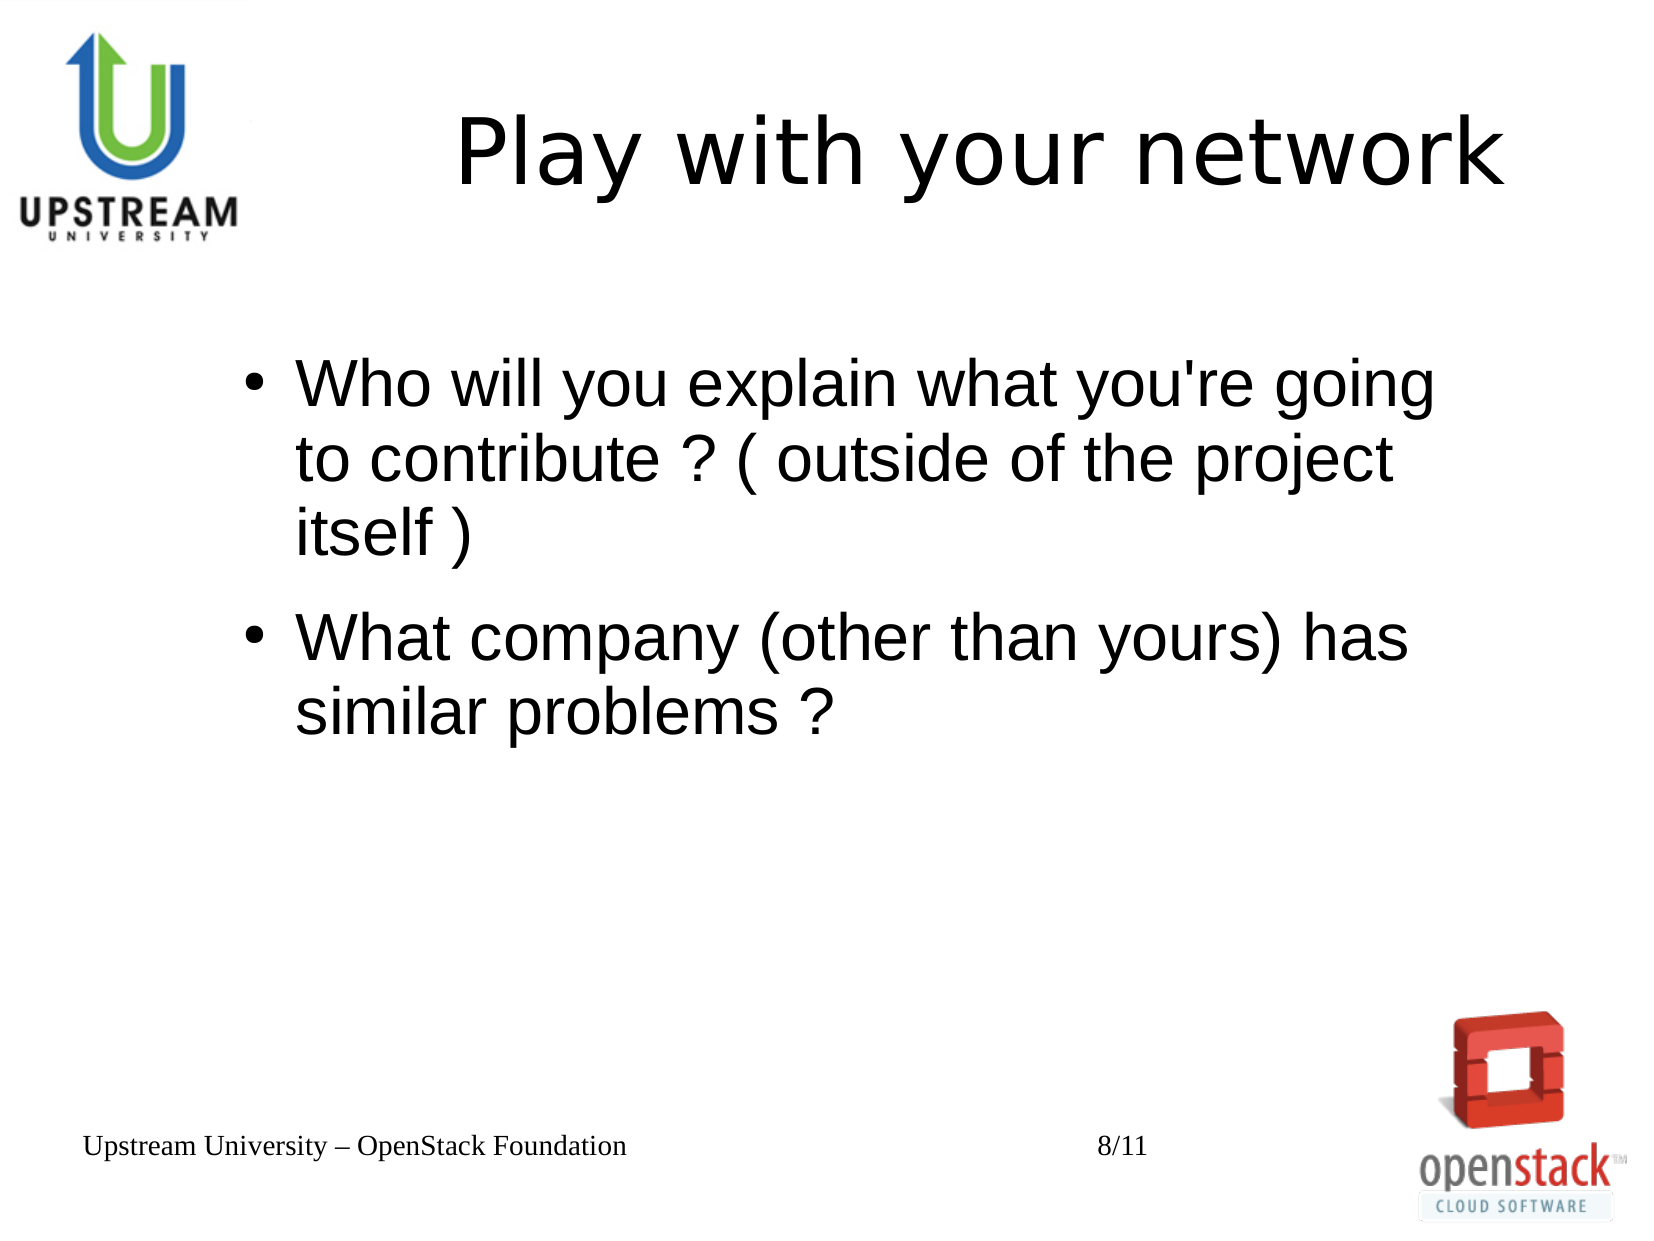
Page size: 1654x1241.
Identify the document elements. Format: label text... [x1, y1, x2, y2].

list Who will you explain what you're going to contribute ? ( outside of the project itself ) What company (other than yours) has similar problems ? [225, 345, 1471, 1066]
picture [0, 0, 252, 269]
title Play with your network [390, 49, 1571, 257]
picture [1385, 983, 1654, 1241]
